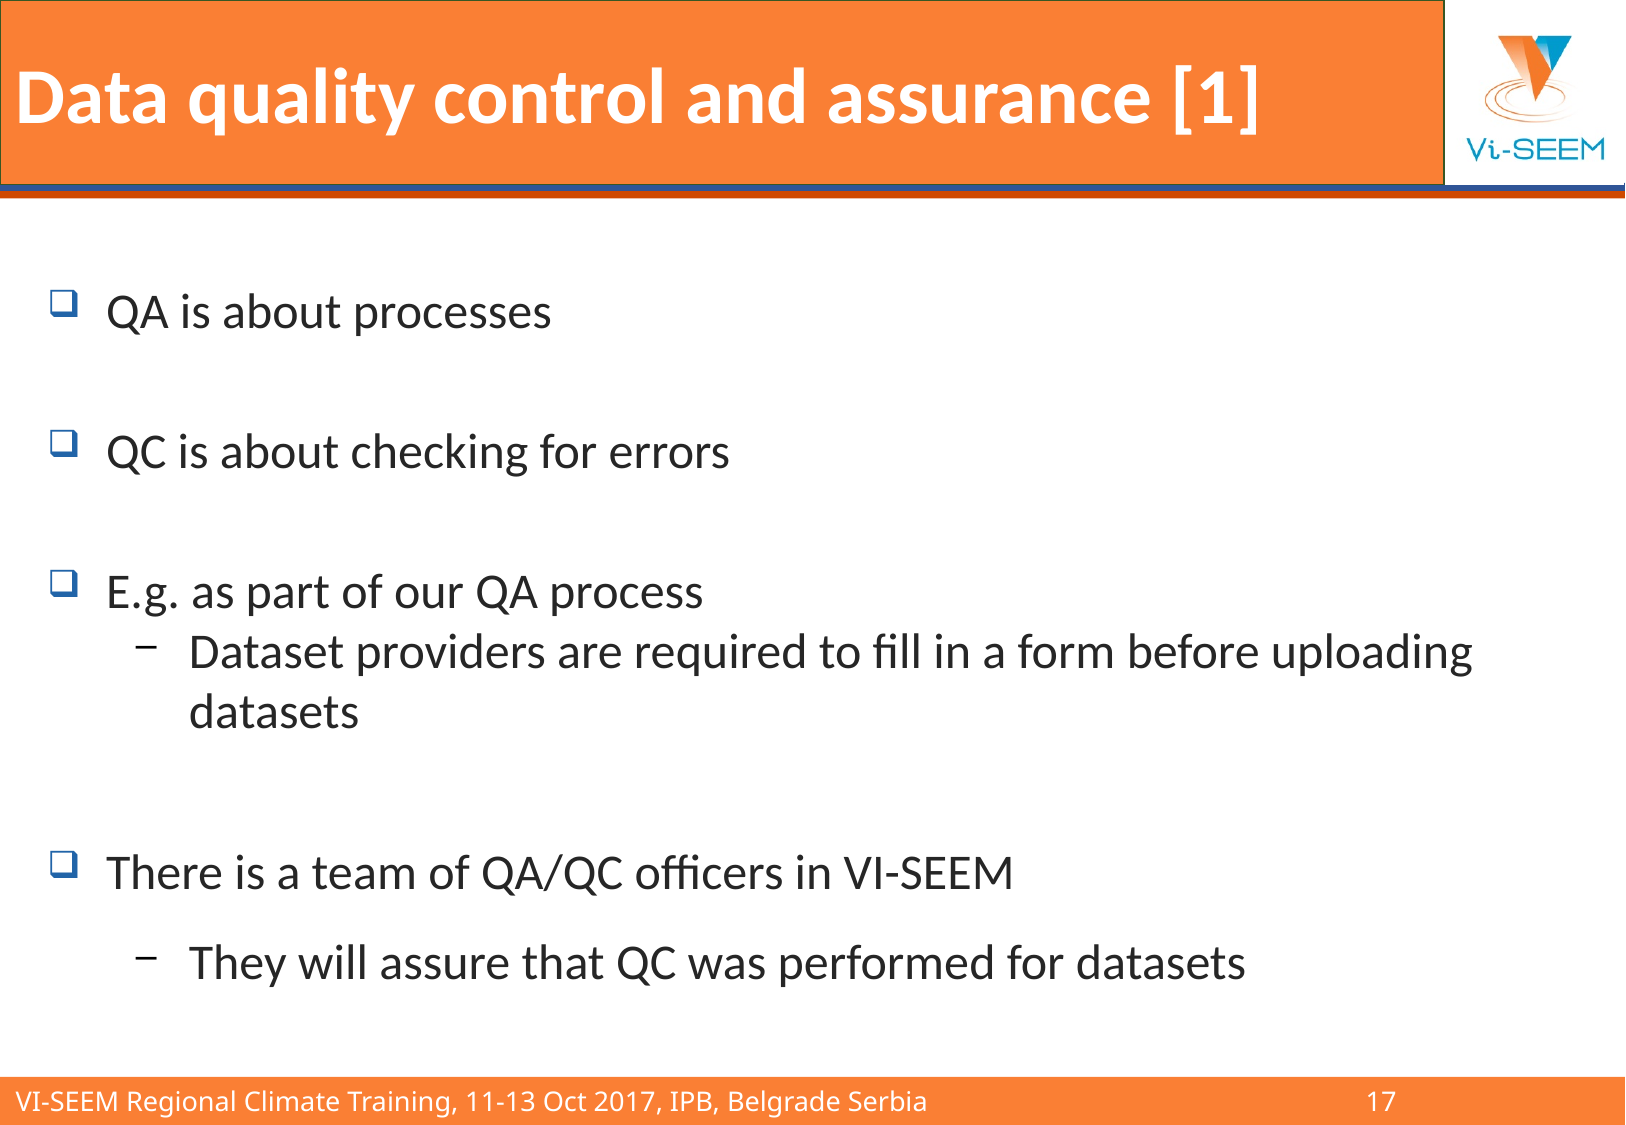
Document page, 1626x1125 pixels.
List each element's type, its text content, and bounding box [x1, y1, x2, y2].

list QA is about processes QC is about checking for errors E.g. as part of our QA process Dataset providers are required to fill in a form before uploading datasets There is a team of QA/QC officers in VI-SEEM They will assure that QC was performed for datasets [31, 271, 1593, 1076]
title Data quality control and assurance [1] [0, 0, 1445, 185]
footer VI-SEEM Regional Climate Training, 11-13 Oct 2017, IPB, Belgrade Serbia <number> [0, 1076, 1625, 1125]
picture [1445, 0, 1624, 185]
